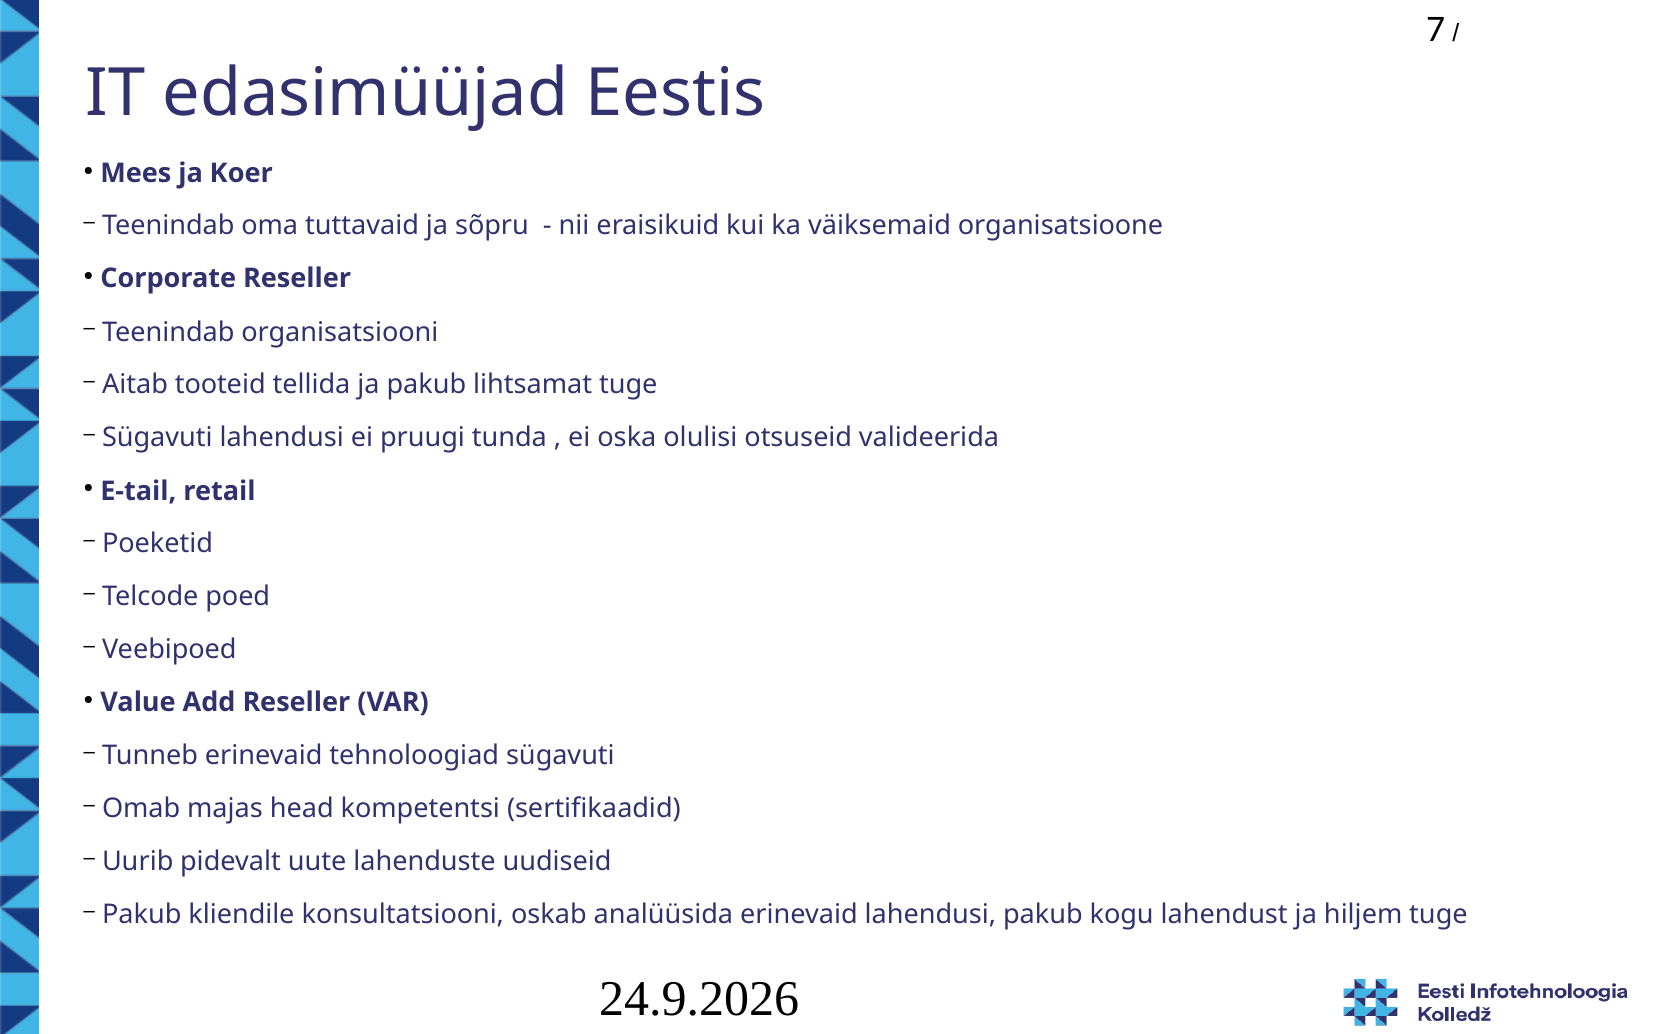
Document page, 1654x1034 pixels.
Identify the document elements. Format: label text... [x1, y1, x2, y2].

text_box 26.2.2017 [584, 957, 1108, 1013]
title IT edasimüüjad Eestis [70, 41, 1630, 130]
list Mees ja Koer Teenindab oma tuttavaid ja sõpru - nii eraisikuid kui ka väiksemaid organisatsioone Corporate Reseller Teenindab organisatsiooni Aitab tooteid tellida ja pakub lihtsamat tuge Sügavuti lahendusi ei pruugi tunda , ei oska olulisi otsuseid valideerida E-tail, retail Poeketid Telcode poed Veebipoed Value Add Reseller (VAR) Tunneb erinevaid tehnoloogiad sügavuti Omab majas head kompetentsi (sertifikaadid) Uurib pidevalt uute lahenduste uudiseid Pakub kliendile konsultatsiooni, oskab analüüsida erinevaid lahendusi, pakub kogu lahendust ja hiljem tuge [68, 153, 1630, 957]
